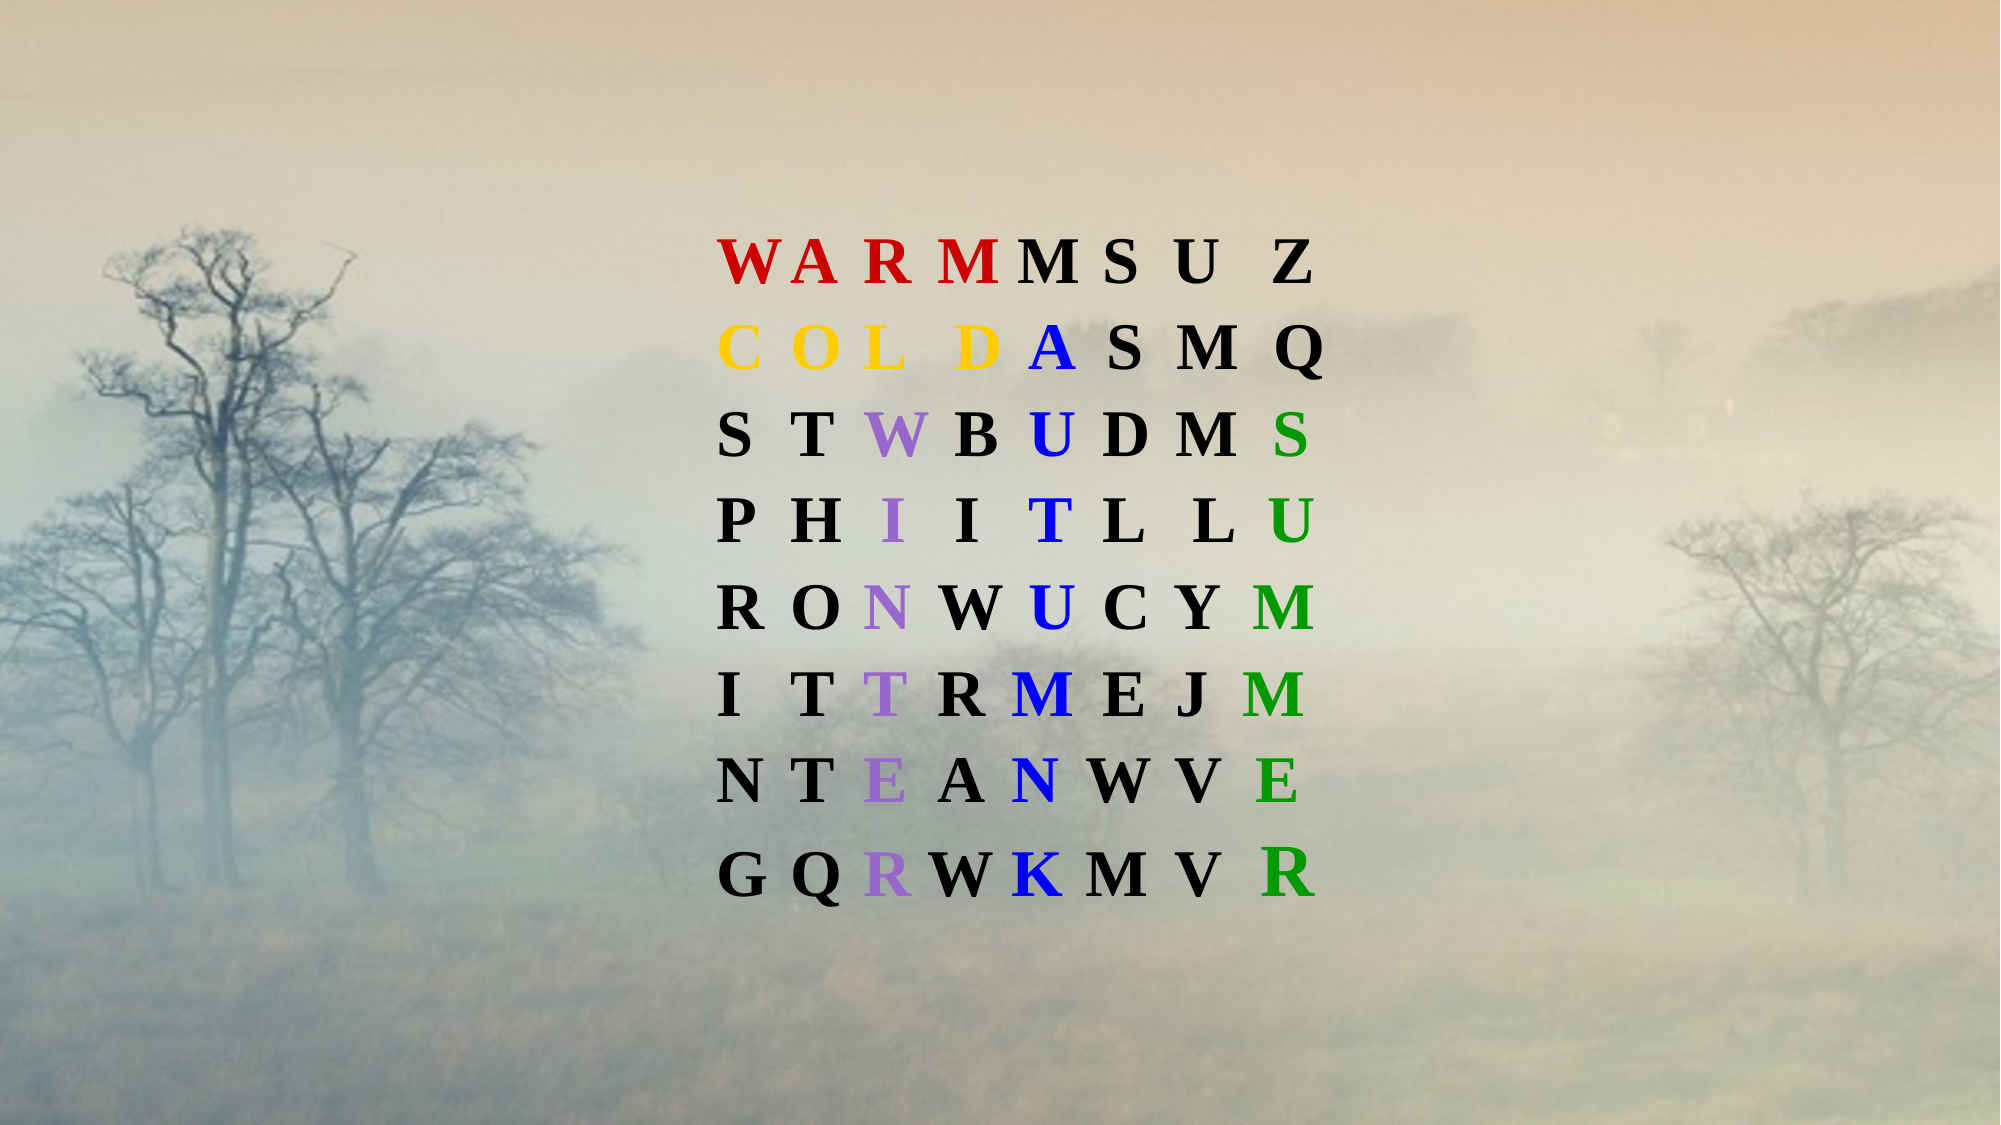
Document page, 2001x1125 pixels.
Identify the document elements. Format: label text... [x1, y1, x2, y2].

text_box W A R M M S U Z C O L D A S M Q S T W B U D M S P H I I T L L U R O N W U C Y M I T T R M E J M N T E A N W V E G Q R W K M V R [669, 216, 1394, 1125]
picture [0, 0, 2000, 1125]
